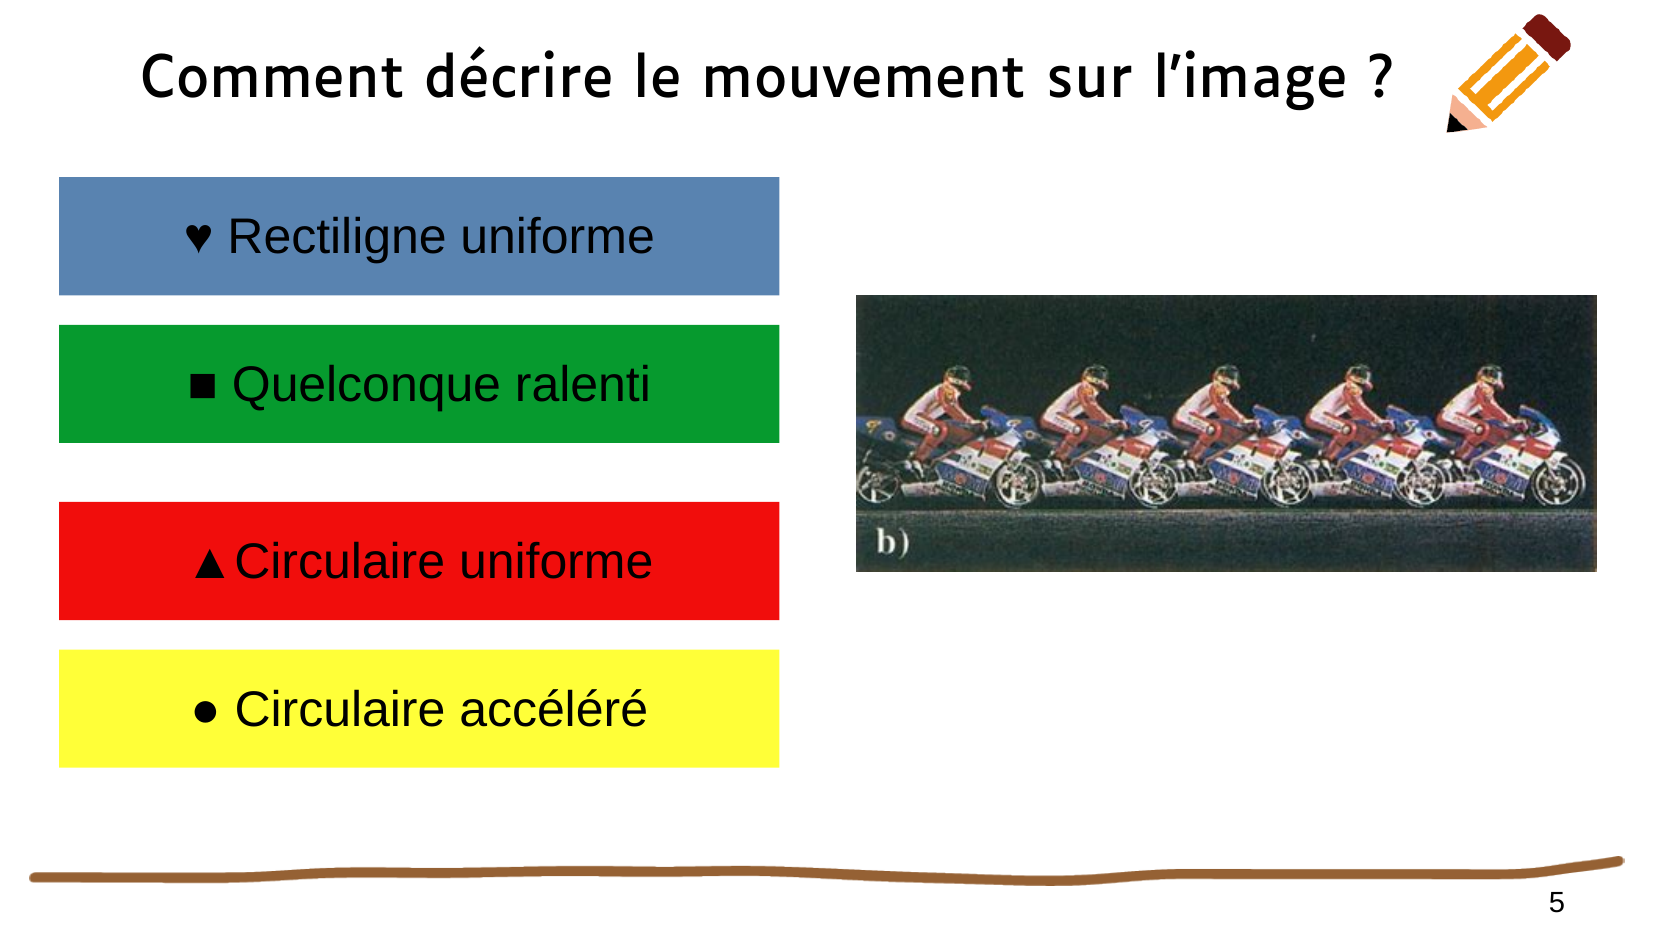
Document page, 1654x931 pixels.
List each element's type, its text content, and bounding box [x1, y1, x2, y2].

list ■ Quelconque ralenti [59, 324, 780, 443]
picture [29, 856, 1625, 886]
title Comment décrire le mouvement sur l’image ? [88, 29, 1447, 133]
picture [1446, 14, 1571, 133]
picture [856, 295, 1597, 572]
list ♥ Rectiligne uniforme [59, 177, 780, 296]
list ● Circulaire accéléré [59, 649, 780, 768]
list ▲Circulaire uniforme [59, 501, 780, 621]
